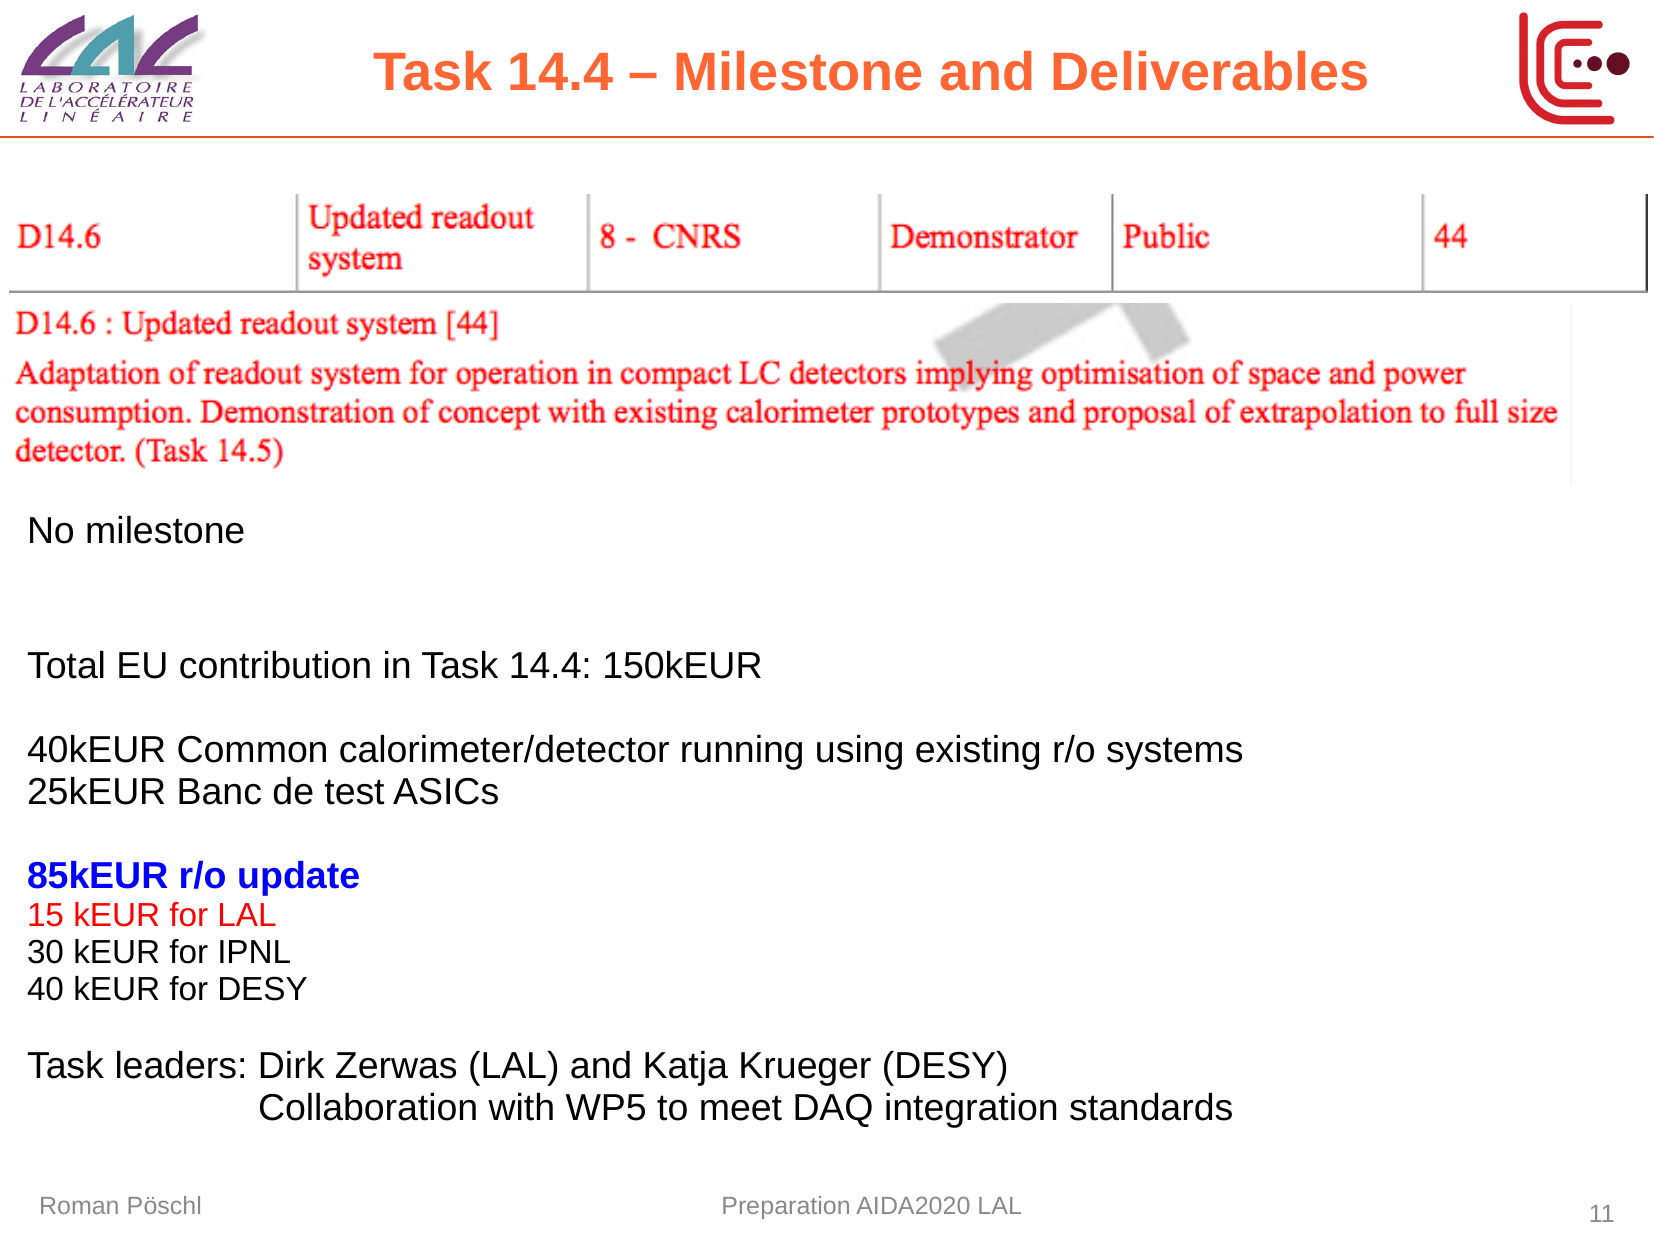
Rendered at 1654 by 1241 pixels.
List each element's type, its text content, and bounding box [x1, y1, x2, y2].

picture [15, 10, 211, 125]
text_box Total EU contribution in Task 14.4: 150kEUR 40kEUR Common calorimeter/detector running using existing r/o systems 25kEUR Banc de test ASICs 85kEUR r/o update 15 kEUR for LAL 30 kEUR for IPNL 40 kEUR for DESY Task leaders: Dirk Zerwas (LAL) and Katja Krueger (DESY) Collaboration with WP5 to meet DAQ integration standards [12, 637, 1438, 1138]
text_box No milestone [12, 501, 261, 559]
title Task 14.4 – Milestone and Deliverables [128, 29, 1617, 113]
picture [1508, 2, 1641, 135]
picture [9, 194, 1648, 293]
picture [13, 303, 1572, 484]
